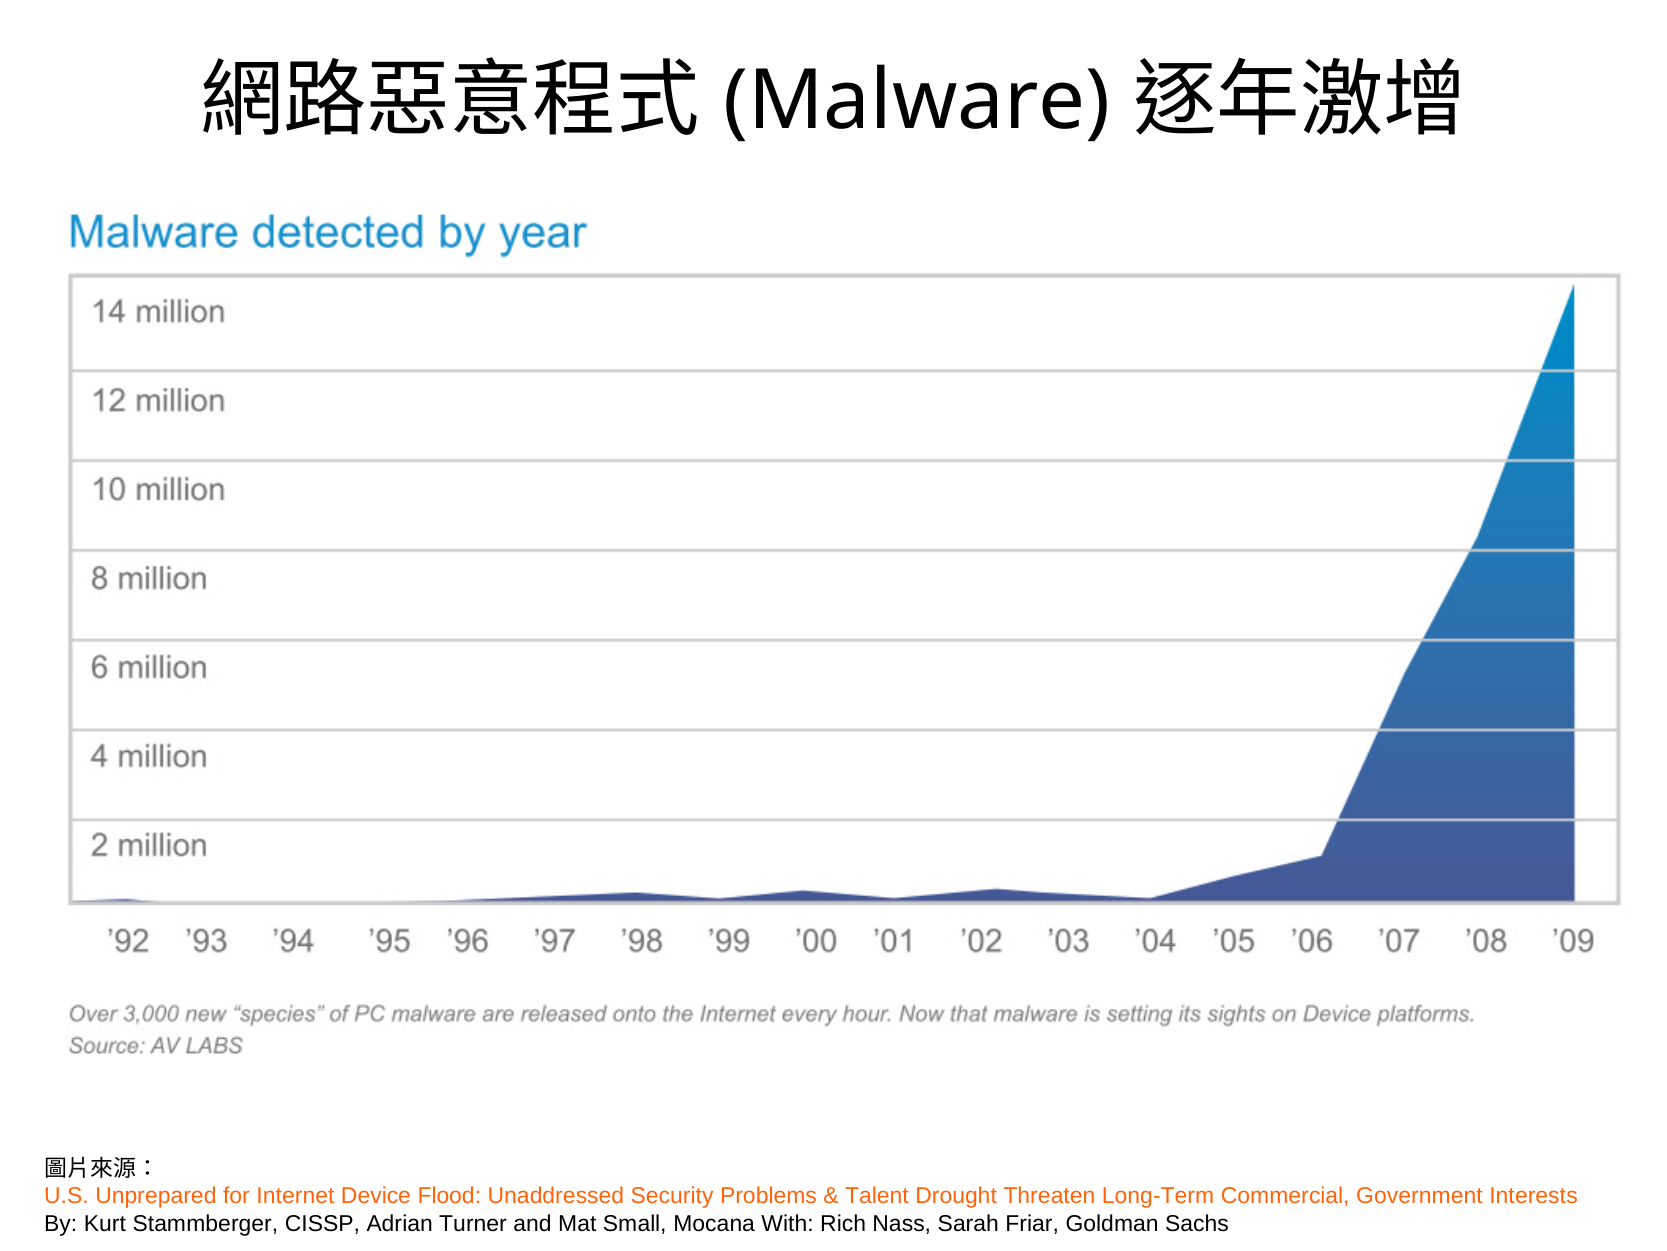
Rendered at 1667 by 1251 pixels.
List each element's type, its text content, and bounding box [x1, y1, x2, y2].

picture [42, 185, 1647, 1072]
title 網路惡意程式(Malware)逐年激增 [0, 0, 1667, 184]
text_box 圖片來源： U.S. Unprepared for Internet Device Flood: Unaddressed Security Problems & Talent Drought Threaten Long-Term Commercial, Government Interests By: Kurt Stammberger, CISSP, Adrian Turner and Mat Small, Mocana With: Rich Nass, Sarah Friar, Goldman Sachs [29, 1146, 1631, 1245]
